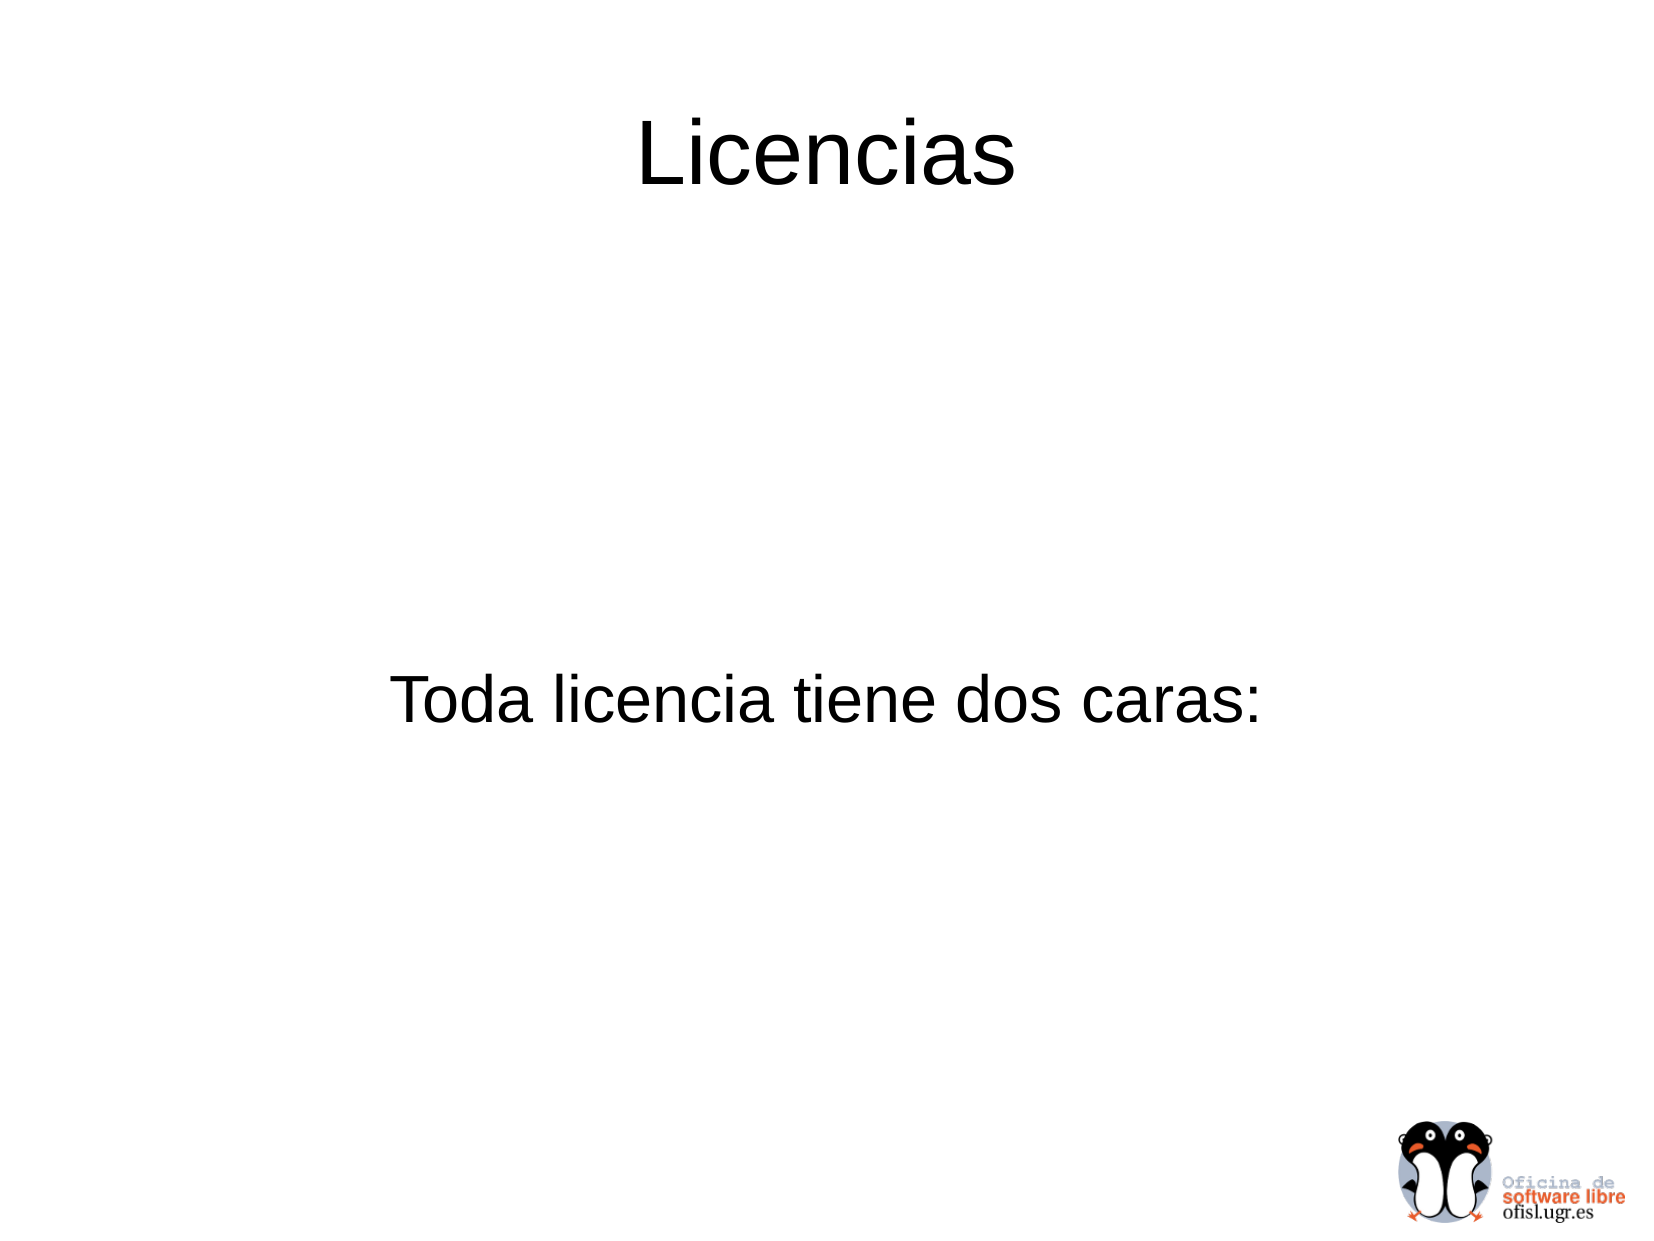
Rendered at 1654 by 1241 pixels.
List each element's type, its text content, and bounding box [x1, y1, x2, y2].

subtitle Toda licencia tiene dos caras: [82, 297, 1571, 1102]
title Licencias [82, 56, 1571, 250]
picture [1398, 1121, 1625, 1223]
